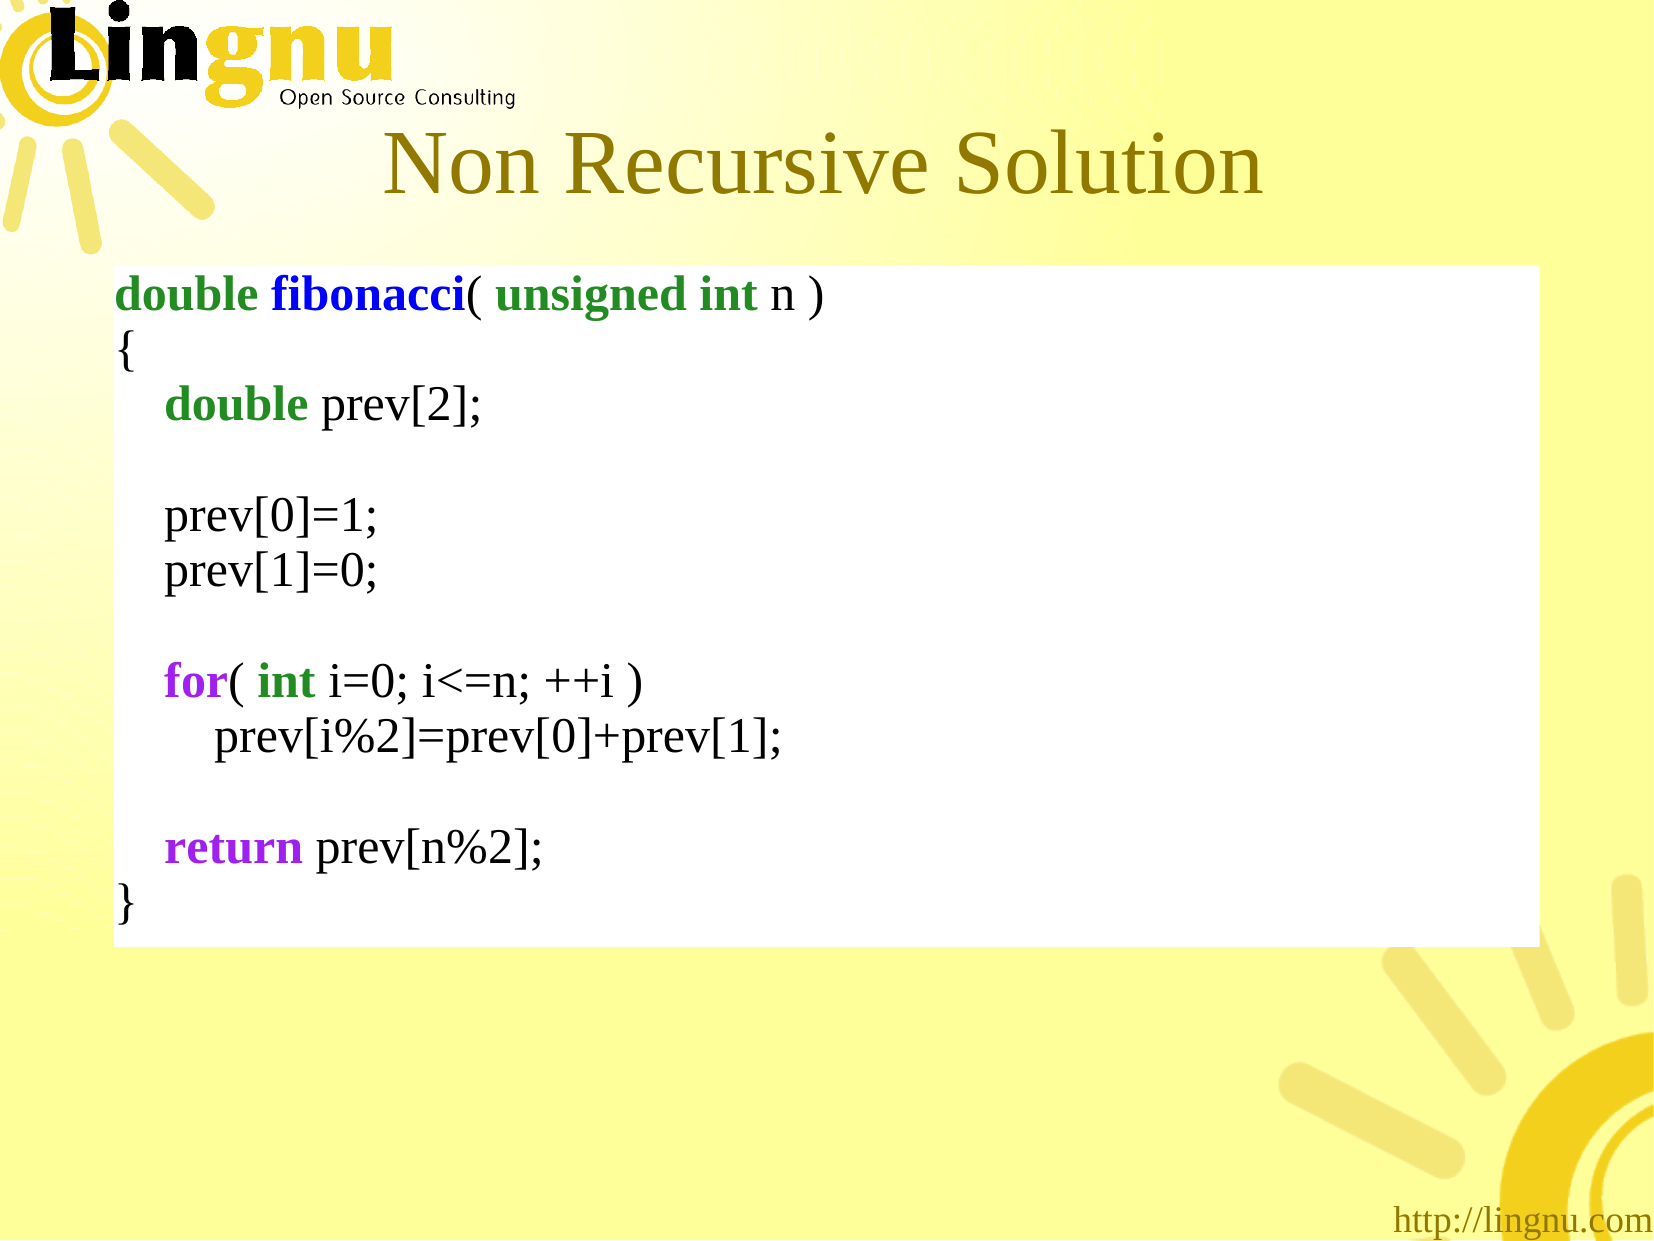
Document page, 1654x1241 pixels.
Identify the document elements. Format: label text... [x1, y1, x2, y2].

text_box double fibonacci( unsigned int n ) { double prev[2]; prev[0]=1; prev[1]=0; for( int i=0; i<=n; ++i ) prev[i%2]=prev[0]+prev[1]; return prev[n%2]; } [114, 265, 1540, 947]
picture [1256, 871, 1654, 1241]
picture [0, 0, 516, 256]
title Non Recursive Solution [118, 58, 1531, 265]
